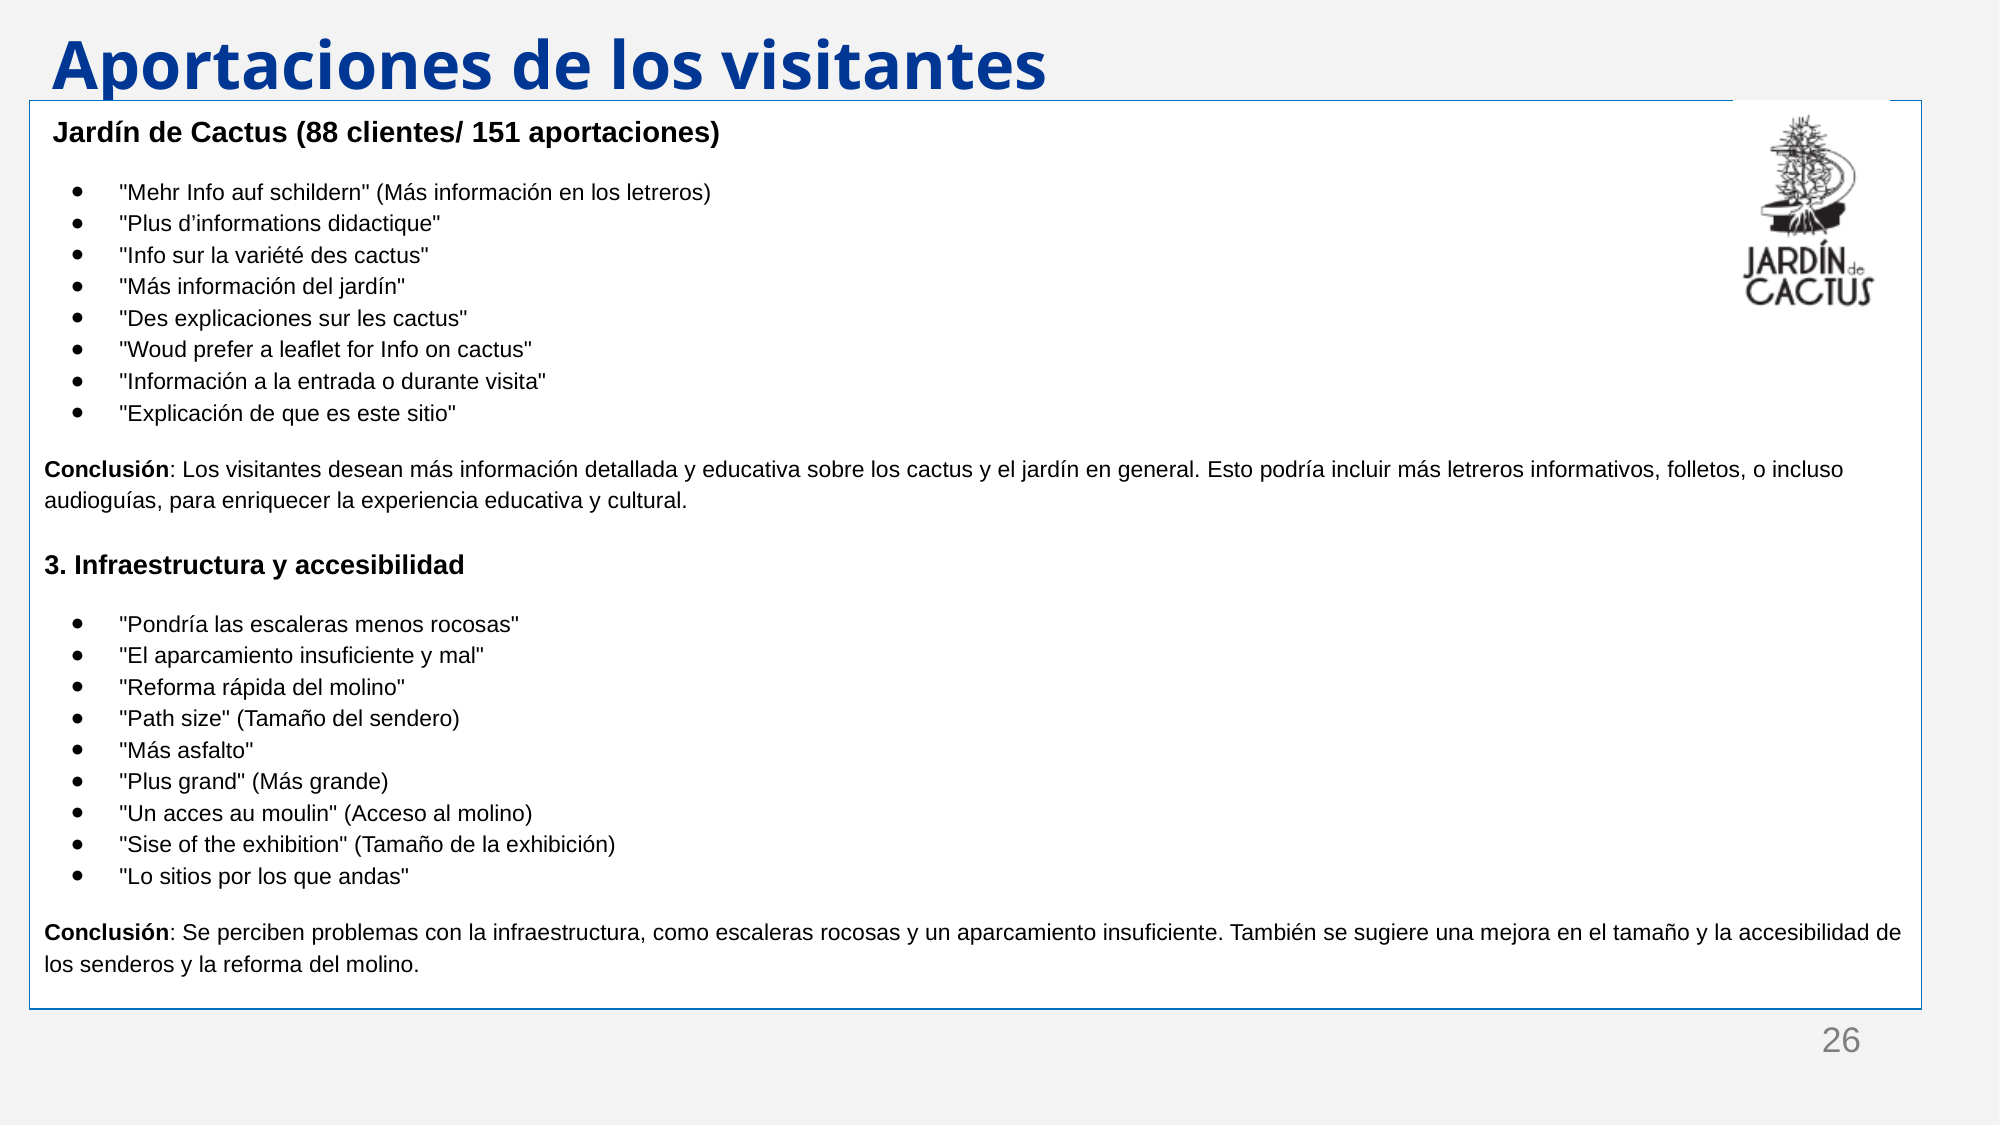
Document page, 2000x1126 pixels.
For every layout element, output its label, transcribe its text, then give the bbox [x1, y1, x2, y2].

text_box Aportaciones de los visitantes [52, 0, 1945, 126]
picture [1733, 100, 1890, 328]
text_box Jardín de Cactus (88 clientes/ 151 aportaciones) "Mehr Info auf schildern" (Más información en los letreros) "Plus d’informations didactique" "Info sur la variété des cactus" "Más información del jardín" "Des explicaciones sur les cactus" "Woud prefer a leaflet for Info on cactus" "Información a la entrada o durante visita" "Explicación de que es este sitio" Conclusión: Los visitantes desean más información detallada y educativa sobre los cactus y el jardín en general. Esto podría incluir más letreros informativos, folletos, o incluso audioguías, para enriquecer la experiencia educativa y cultural. 3. Infraestructura y accesibilidad "Pondría las escaleras menos rocosas" "El aparcamiento insuficiente y mal" "Reforma rápida del molino" "Path size" (Tamaño del sendero) "Más asfalto" "Plus grand" (Más grande) "Un acces au moulin" (Acceso al molino) "Sise of the exhibition" (Tamaño de la exhibición) "Lo sitios por los que andas" Conclusión: Se perciben problemas con la infraestructura, como escaleras rocosas y un aparcamiento insuficiente. También se sugiere una mejora en el tamaño y la accesibilidad de los senderos y la reforma del molino. [29, 100, 1922, 1009]
slide_number <number> [1412, 1008, 1880, 1069]
